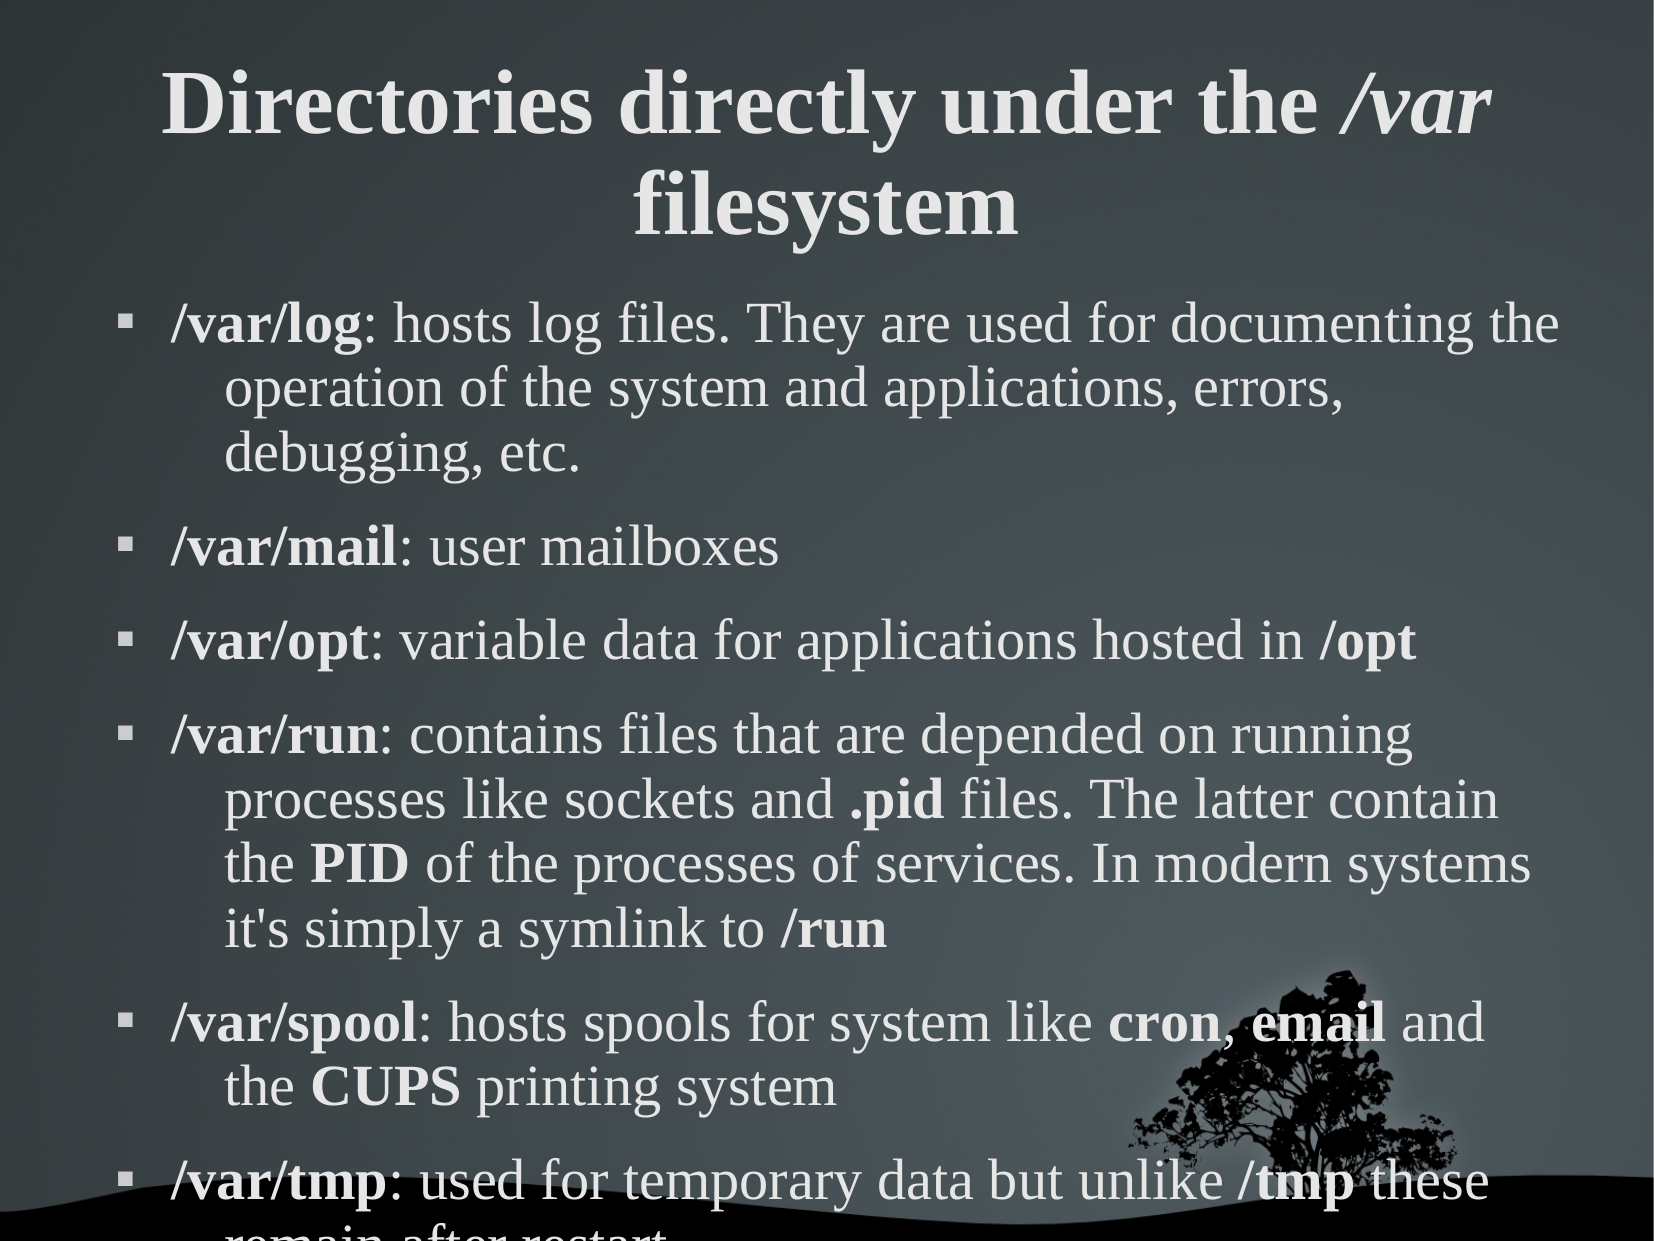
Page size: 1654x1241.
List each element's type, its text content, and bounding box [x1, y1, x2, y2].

list /var/log: hosts log files. They are used for documenting the operation of the system and applications, errors, debugging, etc. /var/mail: user mailboxes /var/opt: variable data for applications hosted in /​opt /var/run: contains files that are depended on running processes like sockets and .pid files. The latter contain the PID of the processes of services. In modern systems it's simply a symlink to ​/run /var/spool: hosts spools for system like cron, email and the CUPS printing system /var/tmp: used for temporary data but unlike /tmp these remain after restart [82, 290, 1571, 1212]
title Directories directly under the /var filesystem [83, 33, 1572, 274]
picture [0, 0, 1654, 1241]
